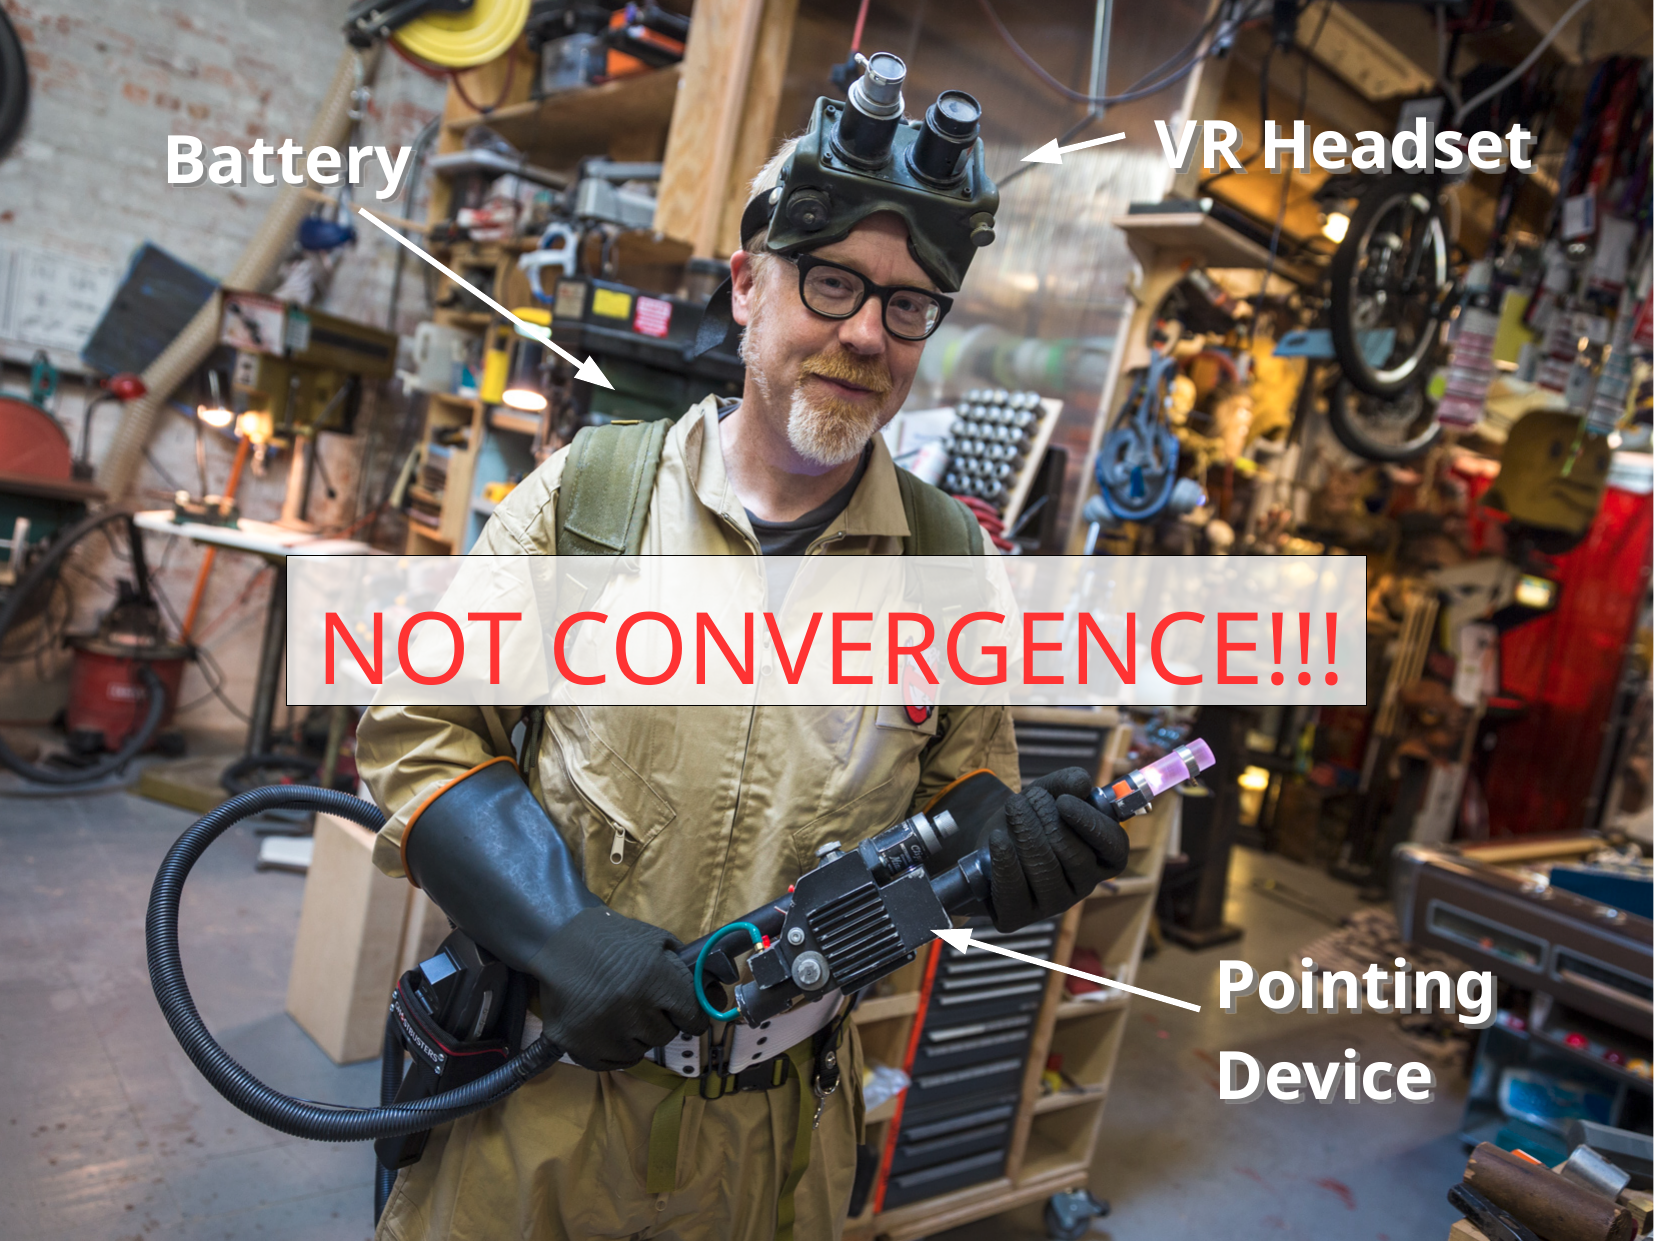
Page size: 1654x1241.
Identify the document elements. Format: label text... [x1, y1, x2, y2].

text_box VR Headset [1140, 90, 1545, 180]
text_box Battery [147, 105, 423, 195]
picture [0, 0, 1654, 1241]
text_box Pointing Device [1200, 930, 1499, 1095]
text_box [286, 555, 1367, 706]
text_box NOT CONVERGENCE!!! [301, 570, 1352, 698]
